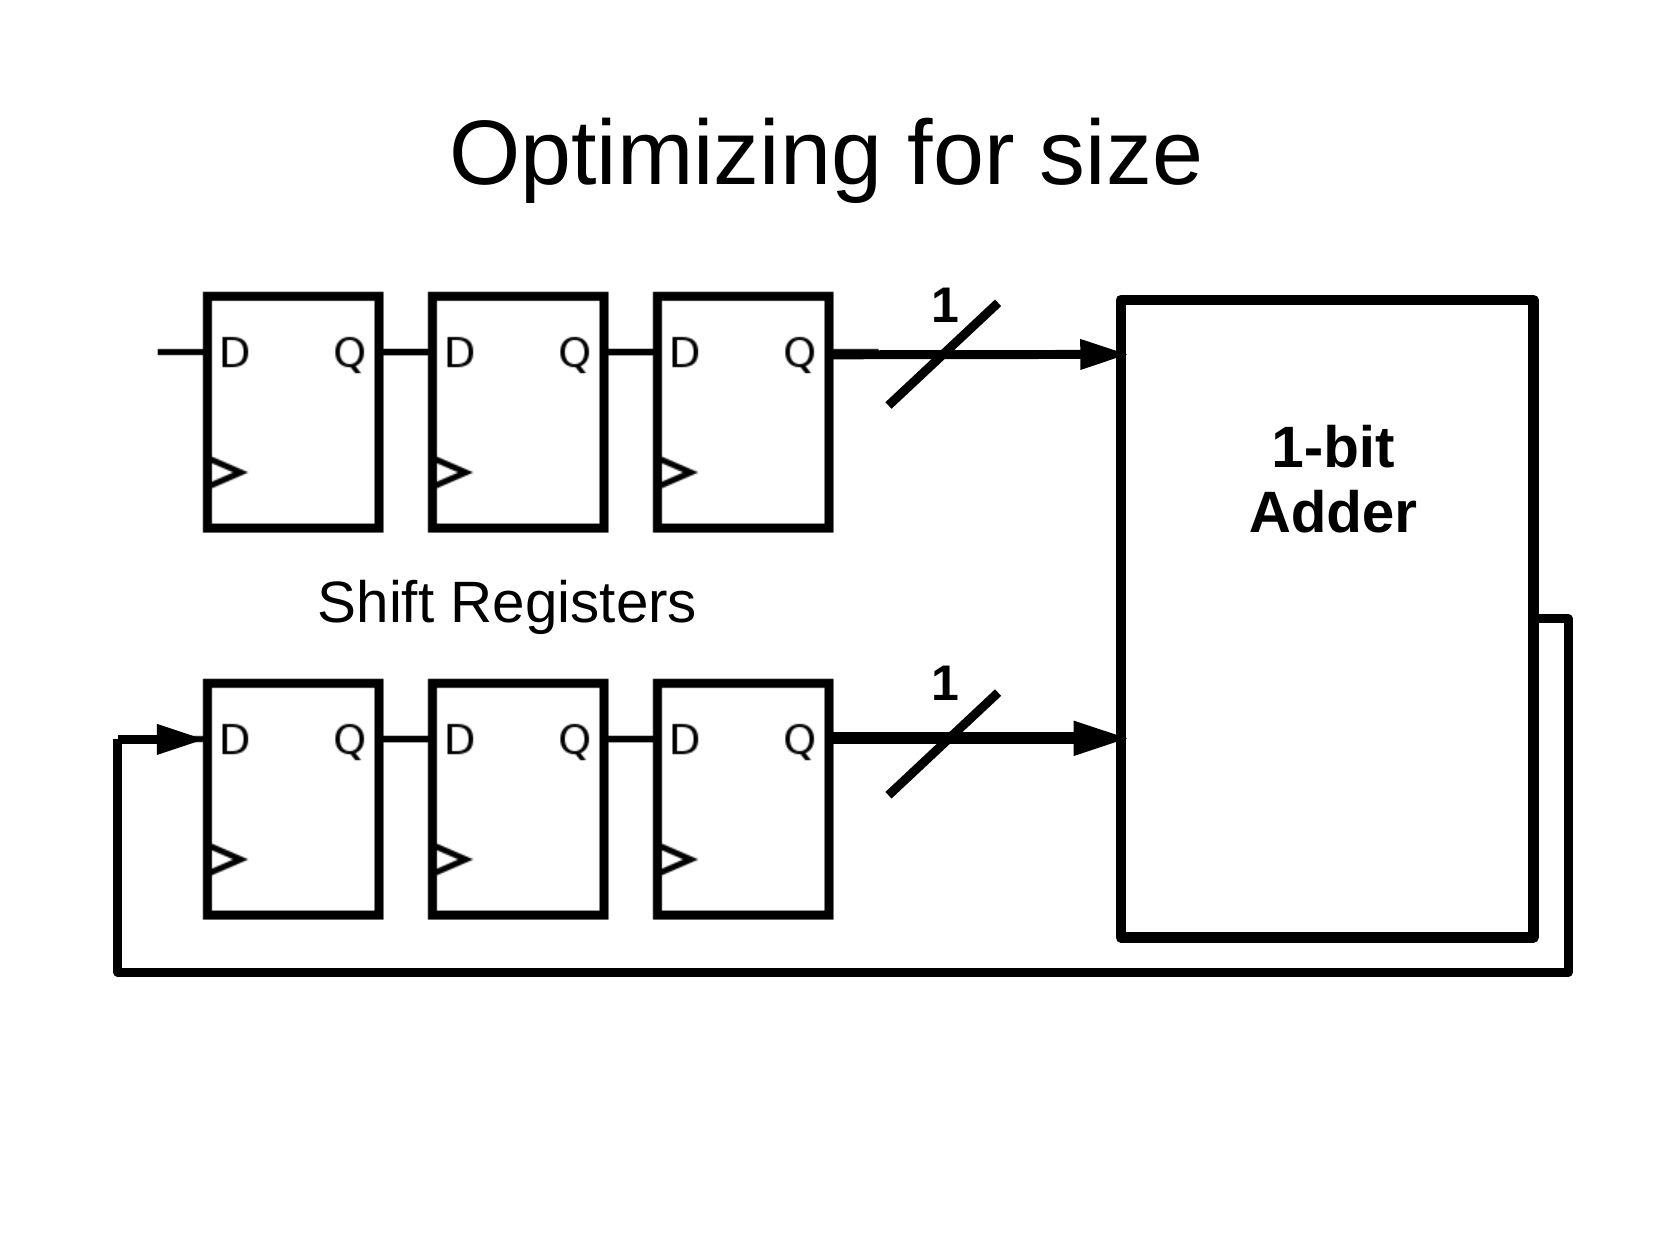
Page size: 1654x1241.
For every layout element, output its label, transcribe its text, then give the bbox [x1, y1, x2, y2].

title Optimizing for size [82, 49, 1571, 257]
text_box Shift Registers [303, 562, 713, 643]
text_box 1 [916, 648, 974, 731]
text_box 1-bit Adder [1234, 407, 1433, 553]
text_box [1120, 299, 1534, 938]
text_box 1 [916, 270, 974, 353]
picture [143, 262, 894, 563]
picture [143, 649, 894, 950]
